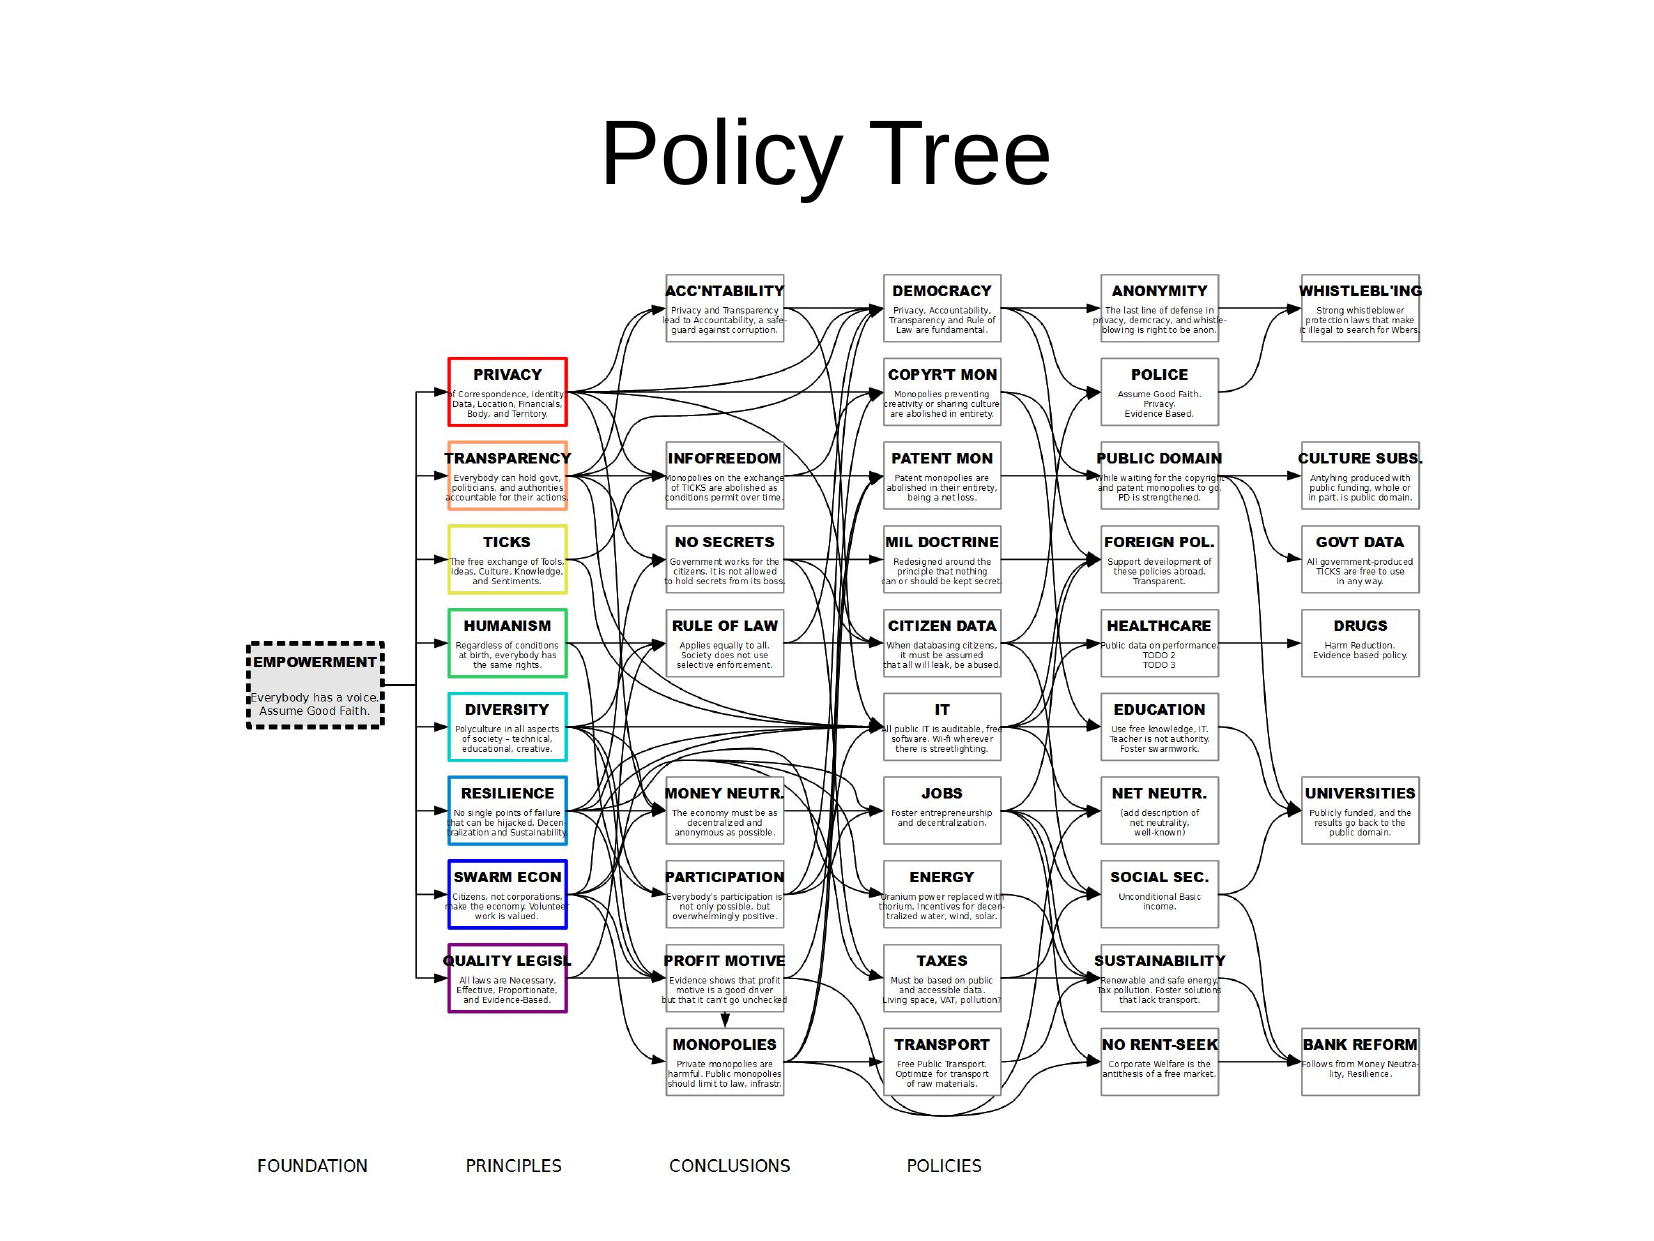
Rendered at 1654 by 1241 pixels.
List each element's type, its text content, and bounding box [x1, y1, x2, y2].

picture [236, 265, 1450, 1182]
title Policy Tree [82, 49, 1571, 257]
